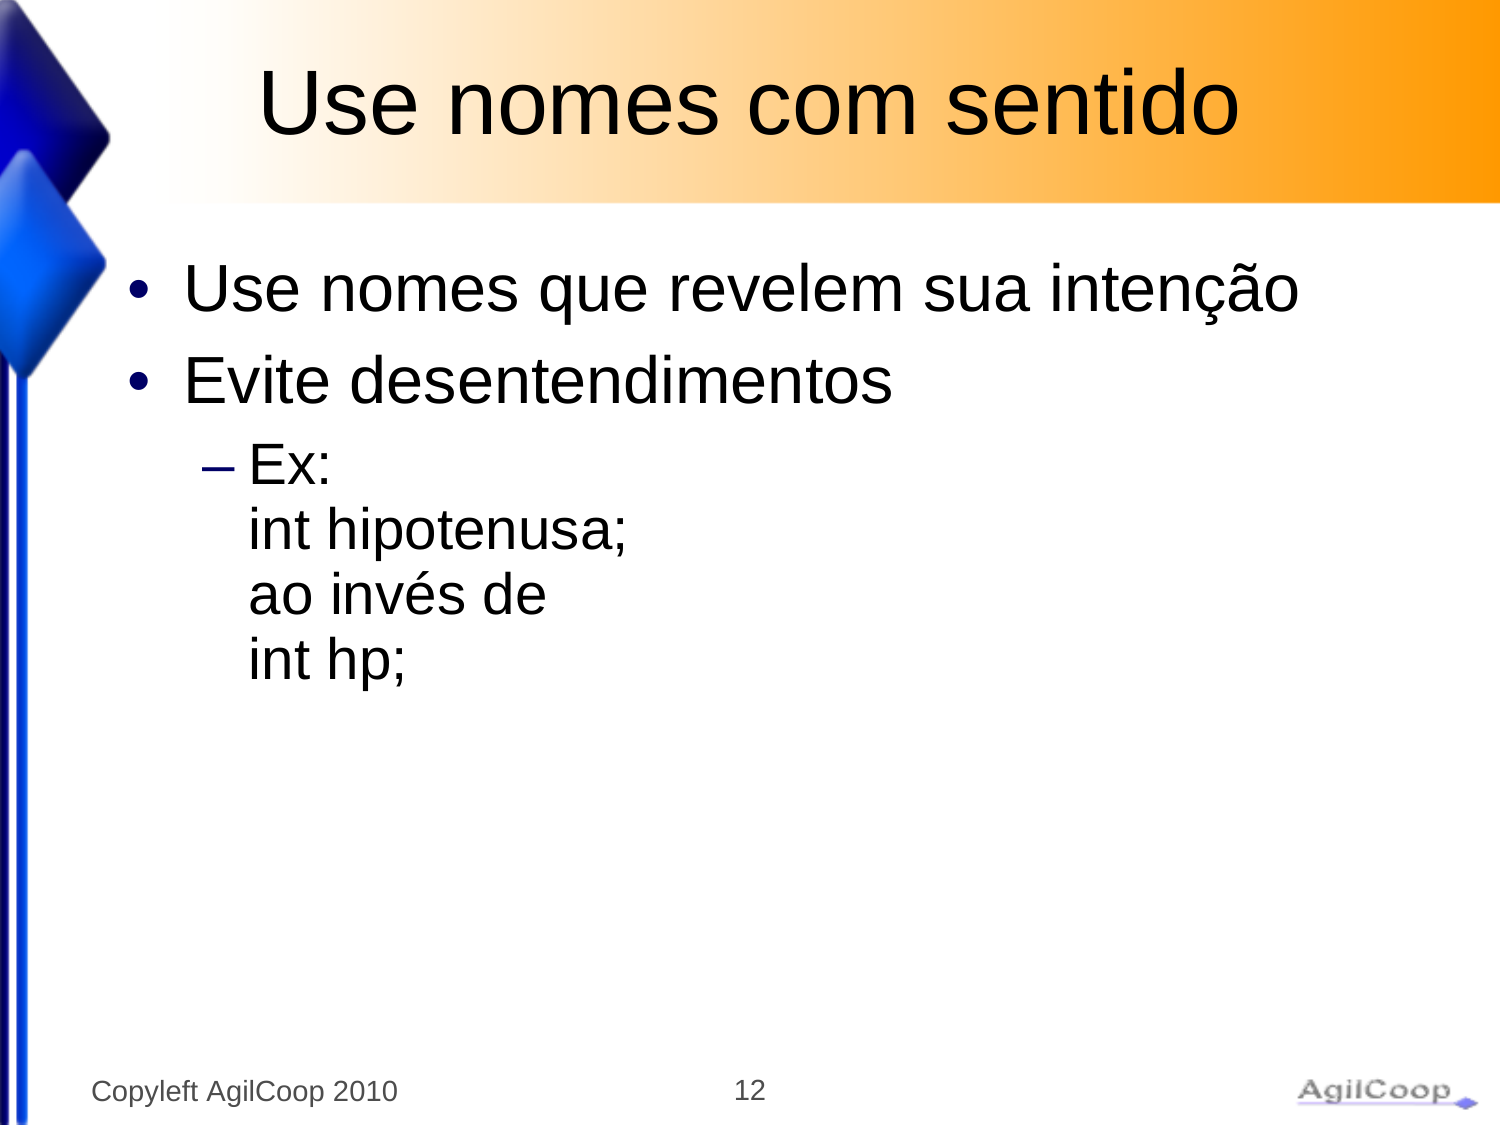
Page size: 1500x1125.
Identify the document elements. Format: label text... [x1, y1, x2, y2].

title Use nomes com sentido [75, 8, 1426, 197]
list Use nomes que revelem sua intenção Evite desentendimentos Ex: int hipotenusa; ao invés de int hp; [112, 243, 1426, 1006]
picture [0, 0, 1500, 1125]
